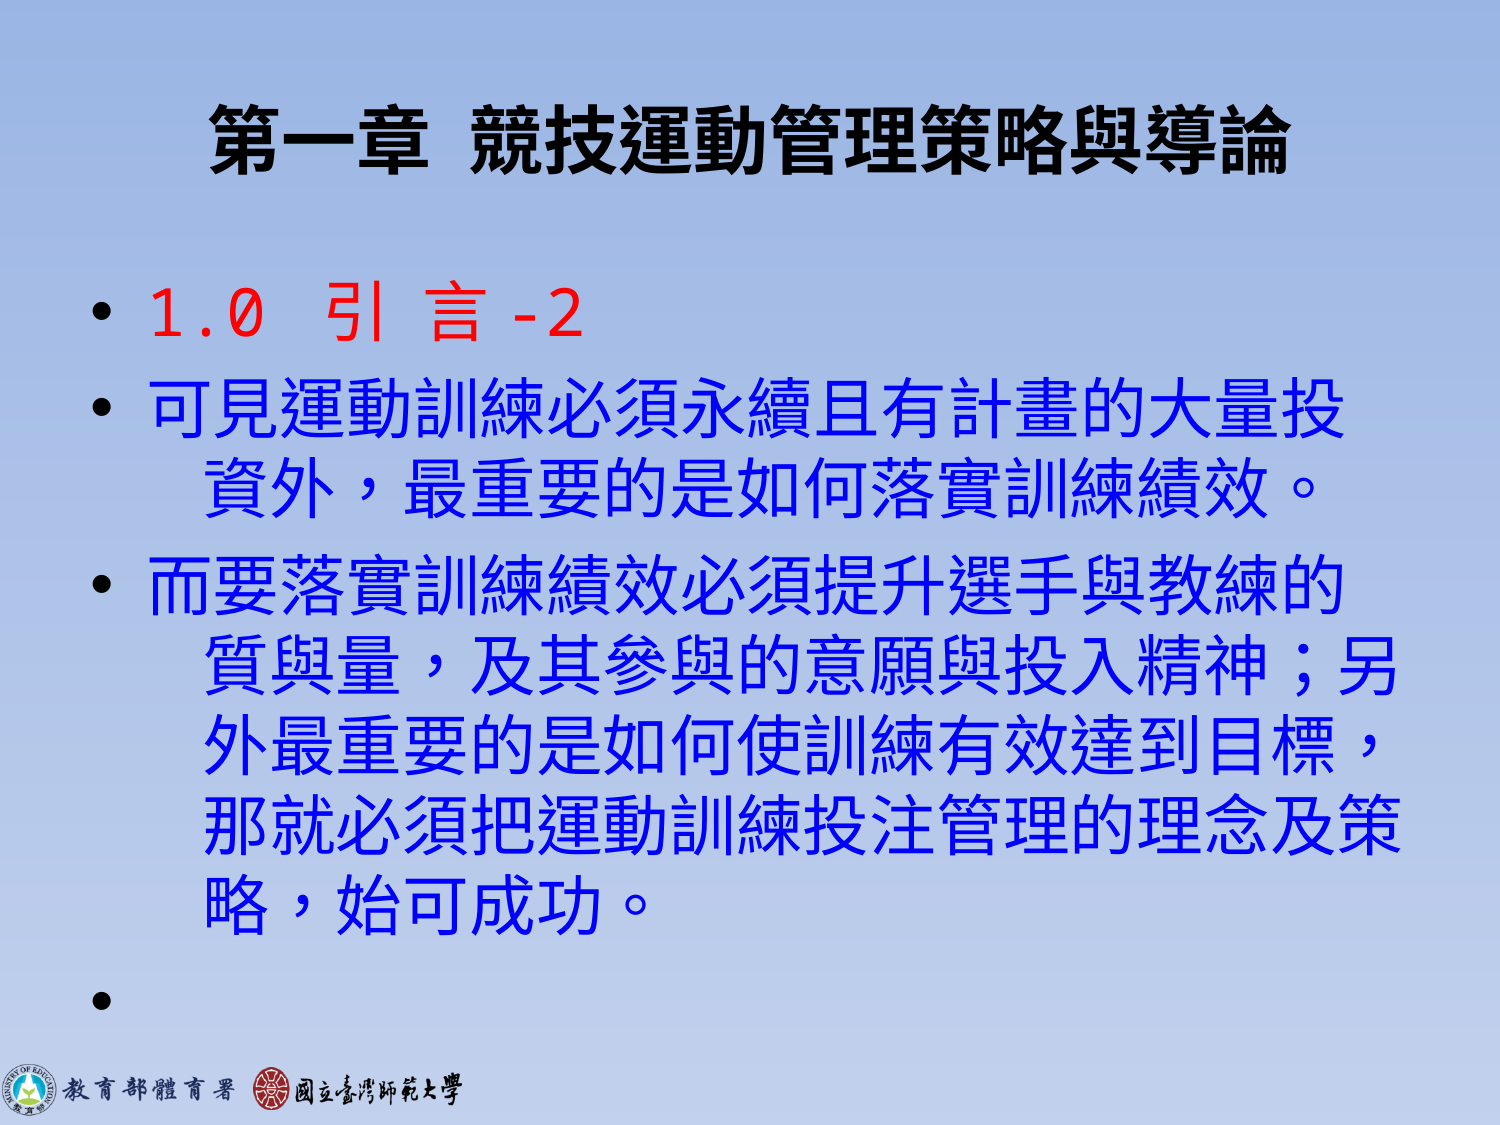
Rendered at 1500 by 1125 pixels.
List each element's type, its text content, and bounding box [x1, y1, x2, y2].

list 1.0 引 言-2 可見運動訓練必須永續且有計畫的大量投資外，最重要的是如何落實訓練績效。 而要落實訓練績效必須提升選手與教練的質與量，及其參與的意願與投入精神；另外最重要的是如何使訓練有效達到目標，那就必須把運動訓練投注管理的理念及策略，始可成功。 [75, 262, 1426, 1005]
title 第一章 競技運動管理策略與導論 [75, 45, 1426, 233]
